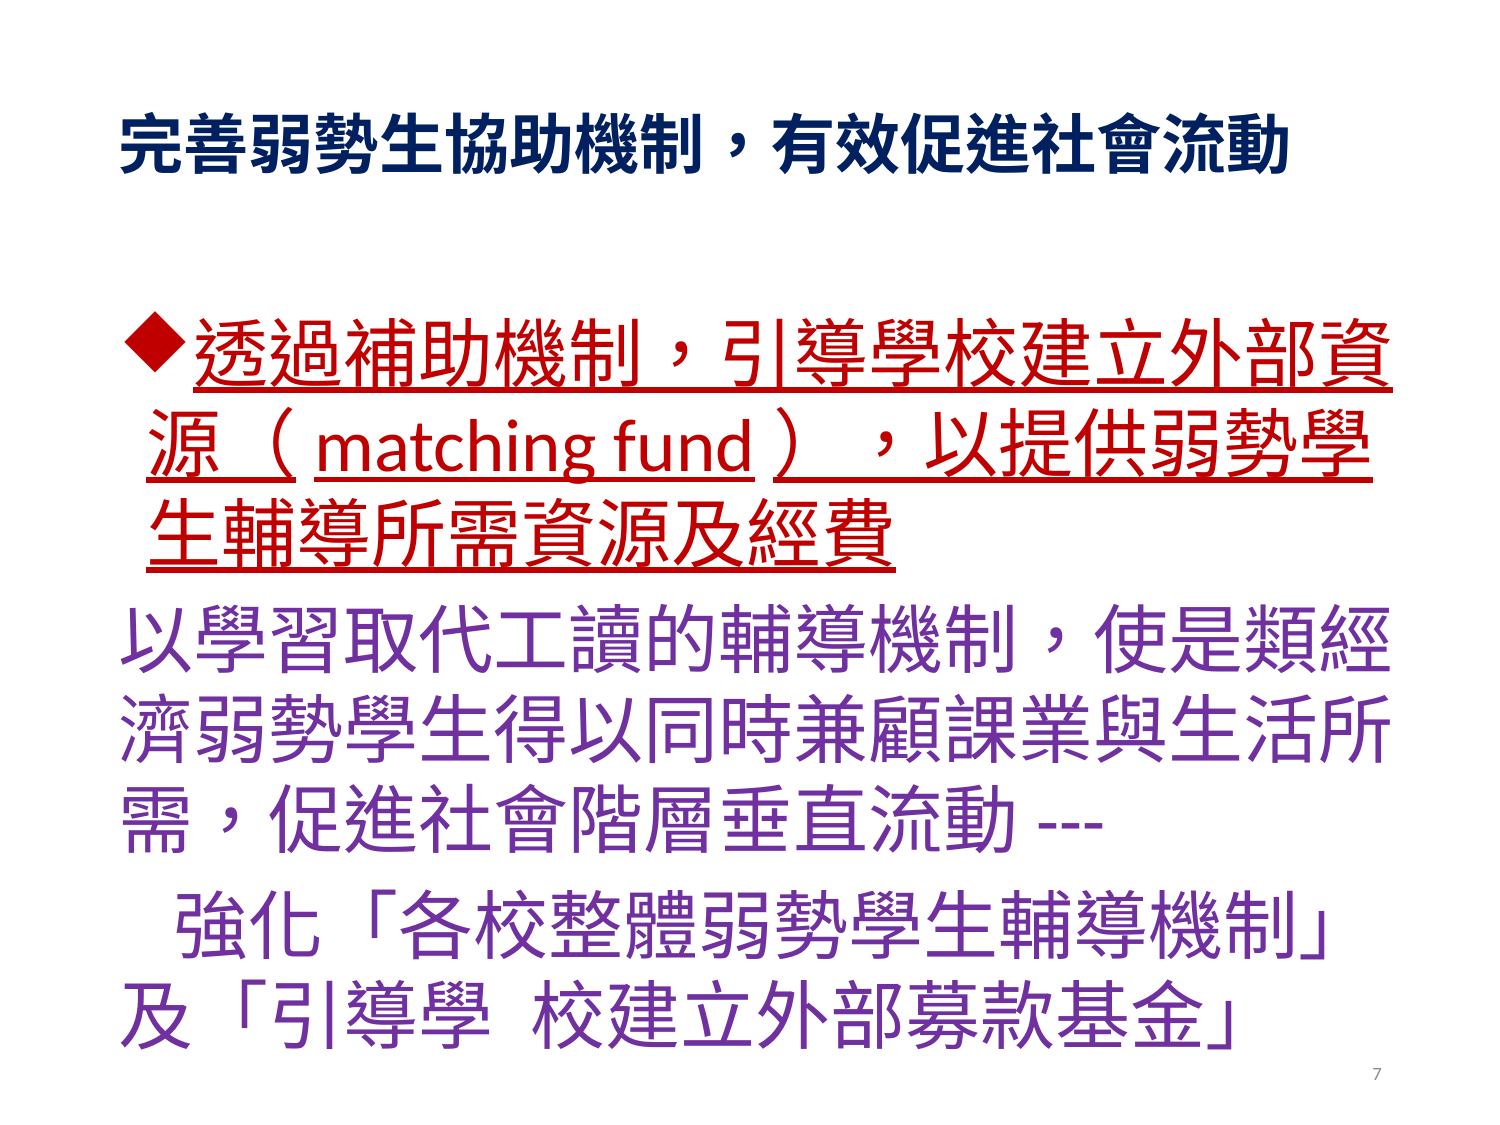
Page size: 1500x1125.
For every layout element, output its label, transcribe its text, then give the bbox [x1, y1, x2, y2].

slide_number <編號> [1059, 1042, 1397, 1103]
title 完善弱勢生協助機制，有效促進社會流動 [103, 82, 1397, 299]
list 透過補助機制，引導學校建立外部資源（matching fund），以提供弱勢學生輔導所需資源及經費 以學習取代工讀的輔導機制，使是類經濟弱勢學生得以同時兼顧課業與生活所需，促進社會階層垂直流動--- 強化「各校整體弱勢學生輔導機制」及「引導學 校建立外部募款基金」 [103, 299, 1436, 1014]
